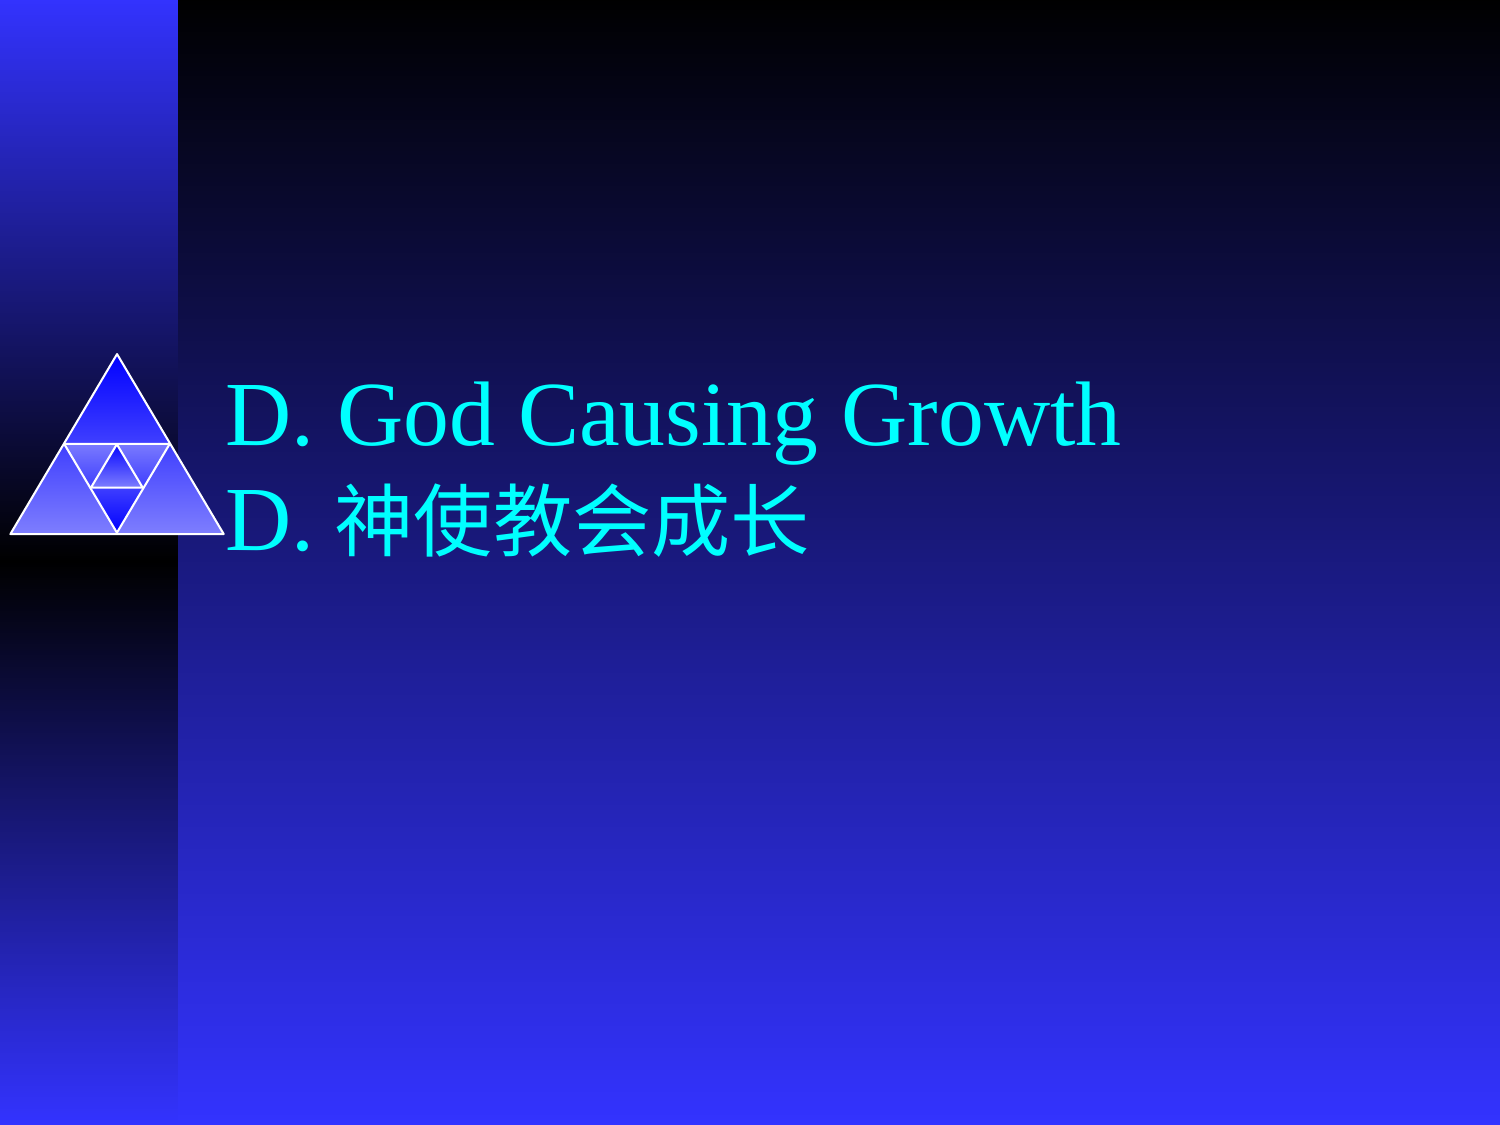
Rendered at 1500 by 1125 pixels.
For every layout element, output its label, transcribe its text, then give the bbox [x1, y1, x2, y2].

title D. God Causing Growth D.神使教会成长 [225, 363, 1463, 575]
